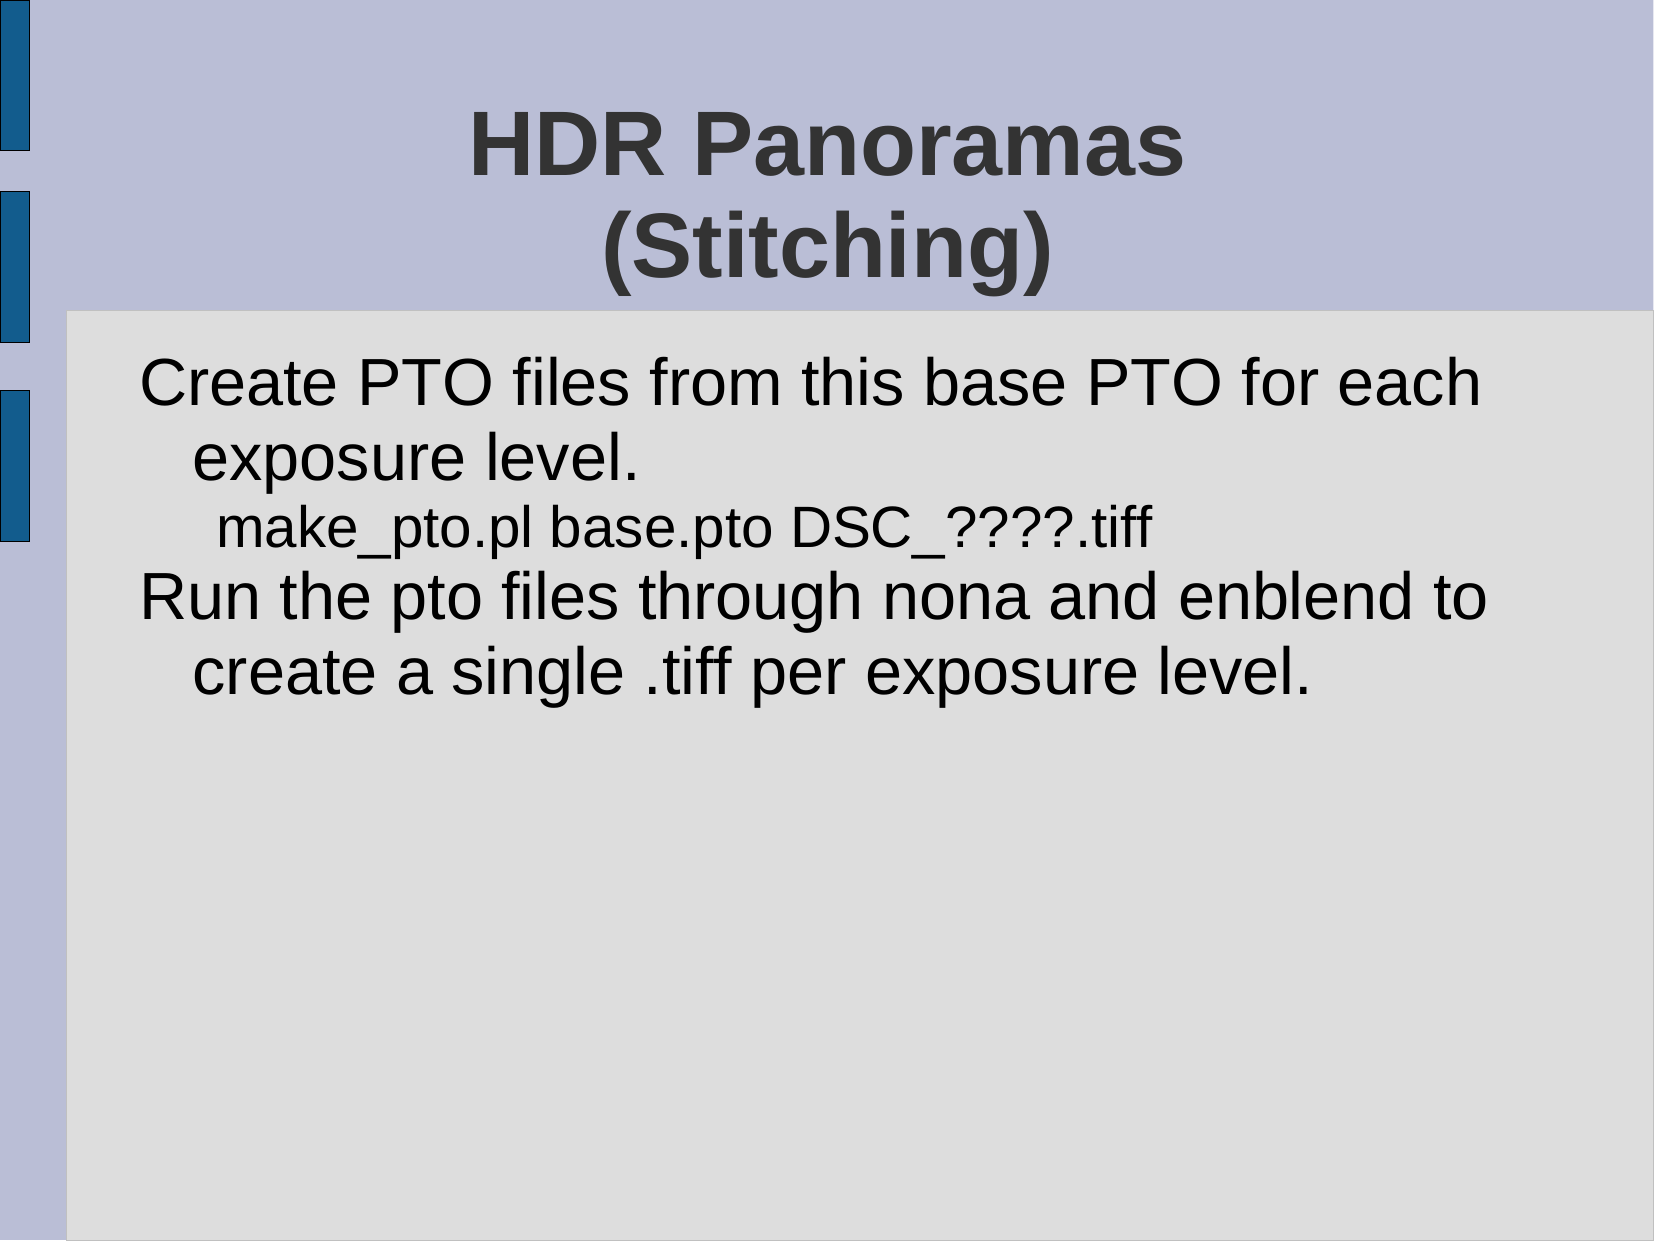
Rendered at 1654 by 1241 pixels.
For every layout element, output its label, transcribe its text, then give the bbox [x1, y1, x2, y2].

list Create PTO files from this base PTO for each exposure level. make_pto.pl base.pto DSC_????.tiff Run the pto files through nona and enblend to create a single .tiff per exposure level. [121, 344, 1534, 1127]
title HDR Panoramas (Stitching) [121, 91, 1534, 299]
